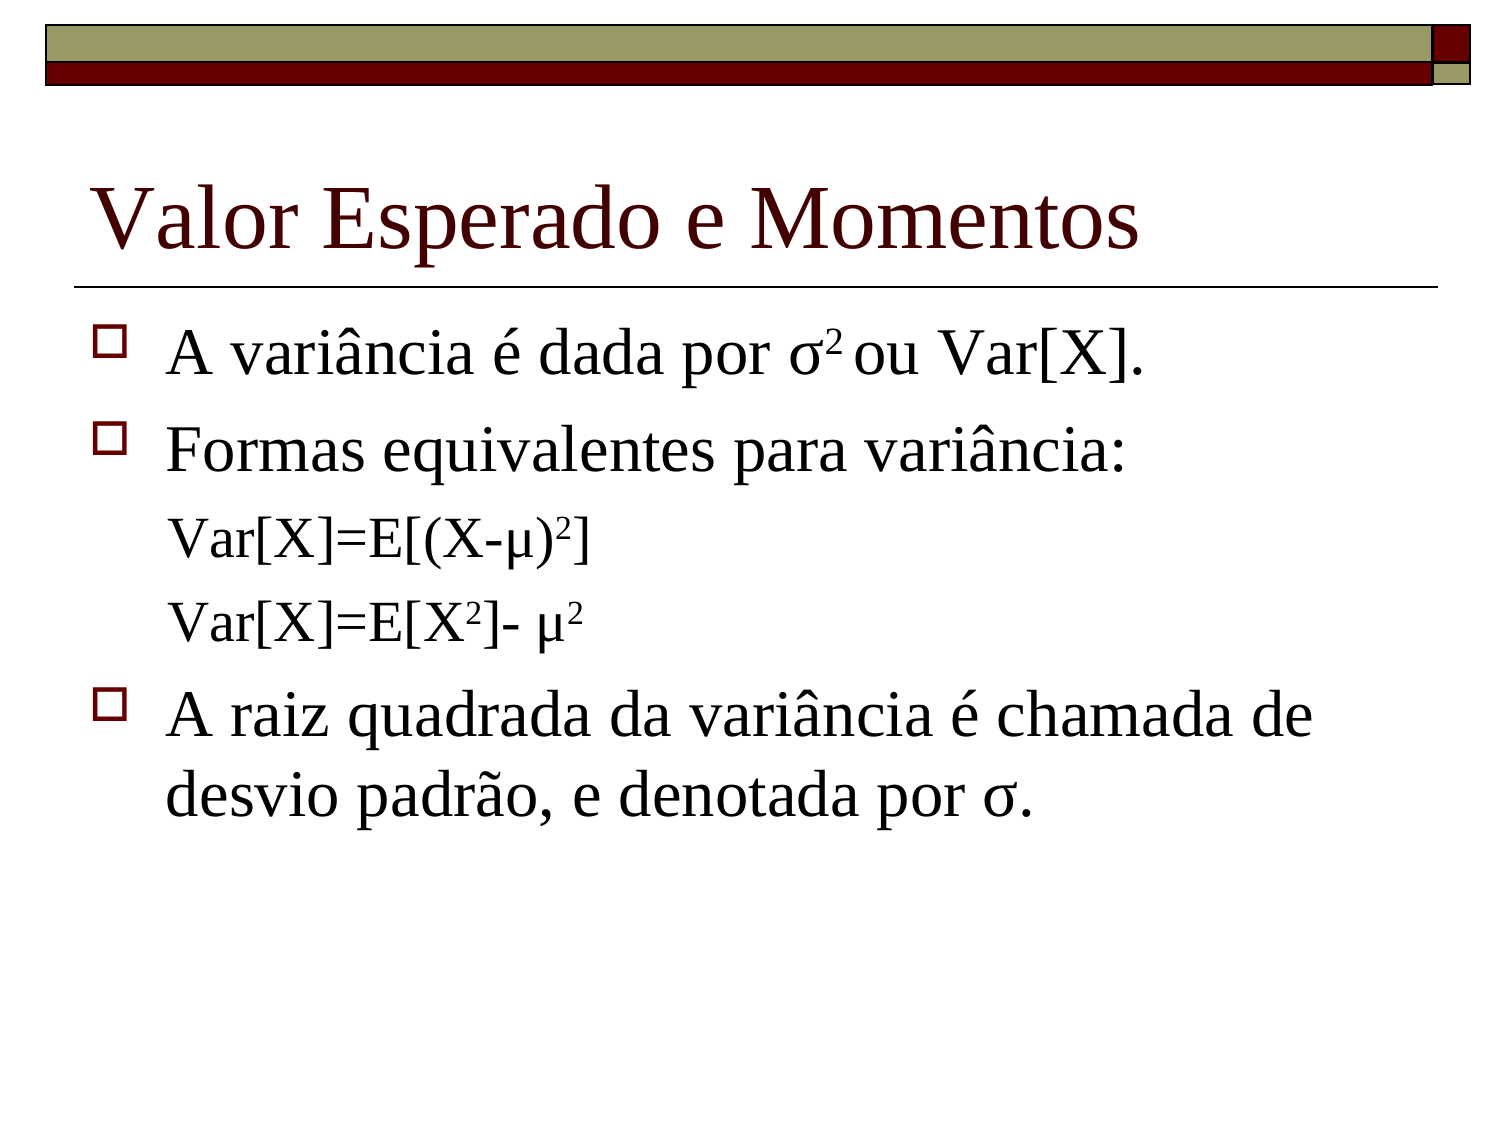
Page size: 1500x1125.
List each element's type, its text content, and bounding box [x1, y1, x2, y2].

list A variância é dada por σ2 ou Var[X]. Formas equivalentes para variância: Var[X]=E[(X-μ)2] Var[X]=E[X2]- μ2 A raiz quadrada da variância é chamada de desvio padrão, e denotada por σ. [75, 299, 1426, 1007]
title Valor Esperado e Momentos [75, 87, 1426, 275]
